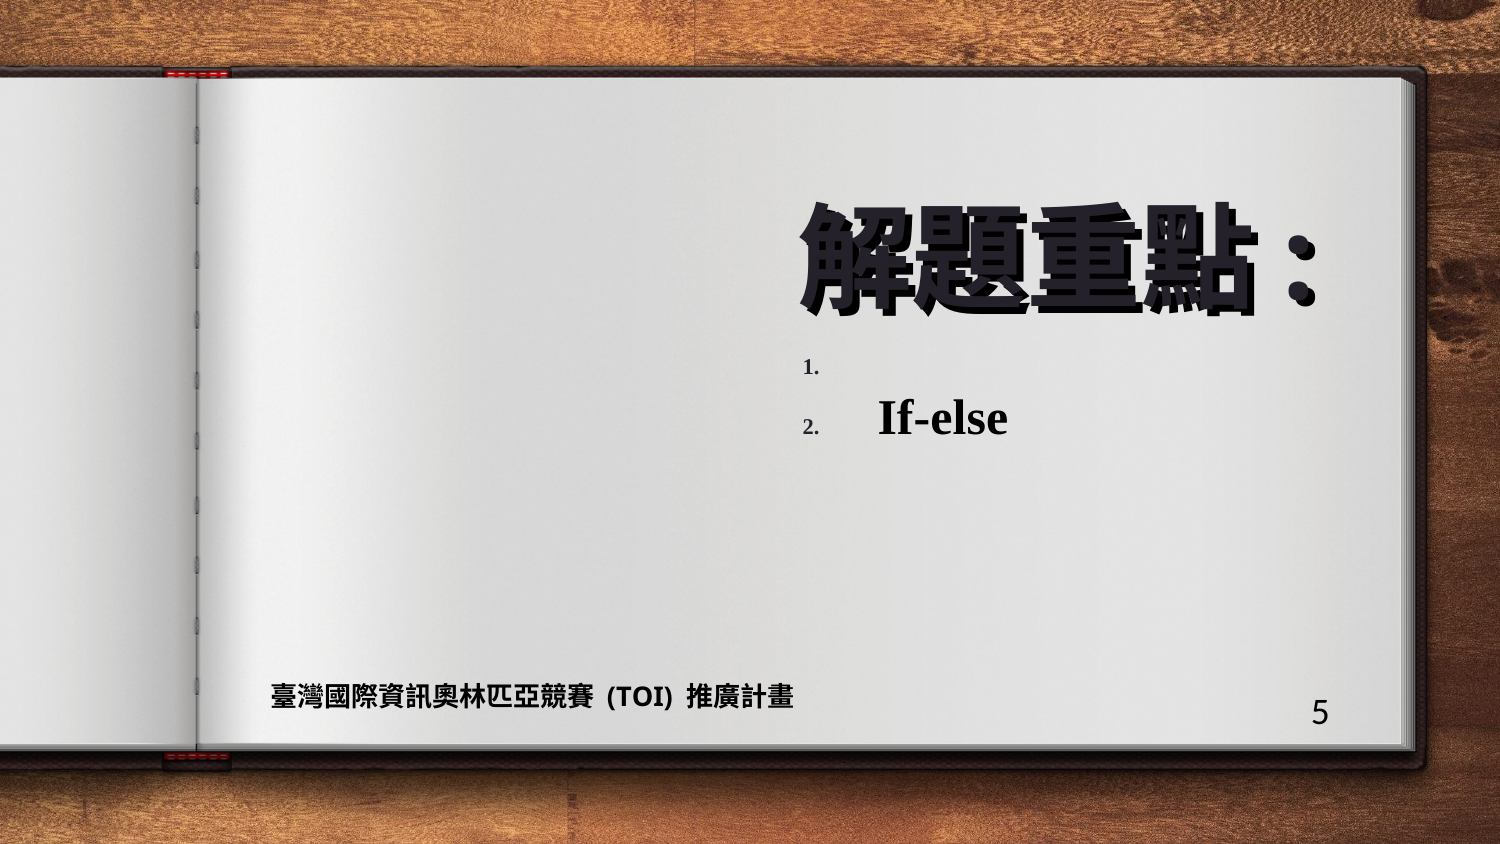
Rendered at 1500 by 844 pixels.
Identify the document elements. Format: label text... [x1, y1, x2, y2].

title 解題重點: [782, 146, 1313, 338]
text_box 5 [1295, 672, 1386, 737]
subtitle If-else [787, 309, 1341, 584]
